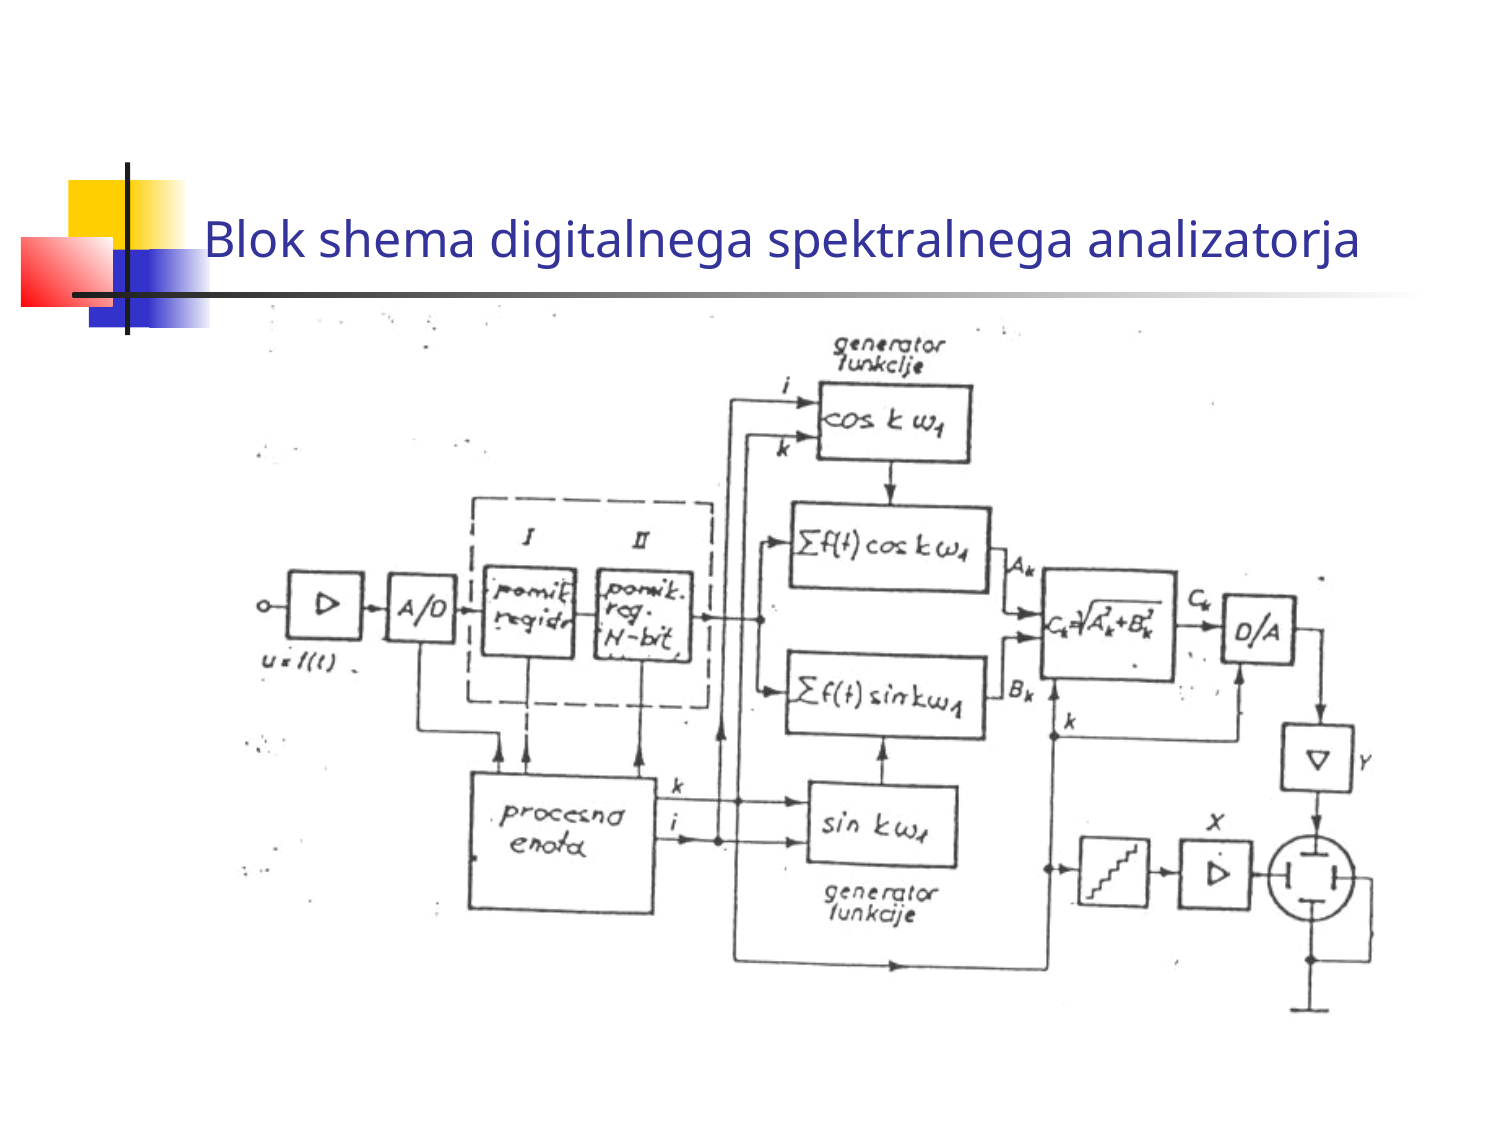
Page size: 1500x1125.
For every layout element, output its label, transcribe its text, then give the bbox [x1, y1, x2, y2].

title Blok shema digitalnega spektralnega analizatorja [188, 35, 1468, 276]
picture [218, 305, 1436, 1026]
